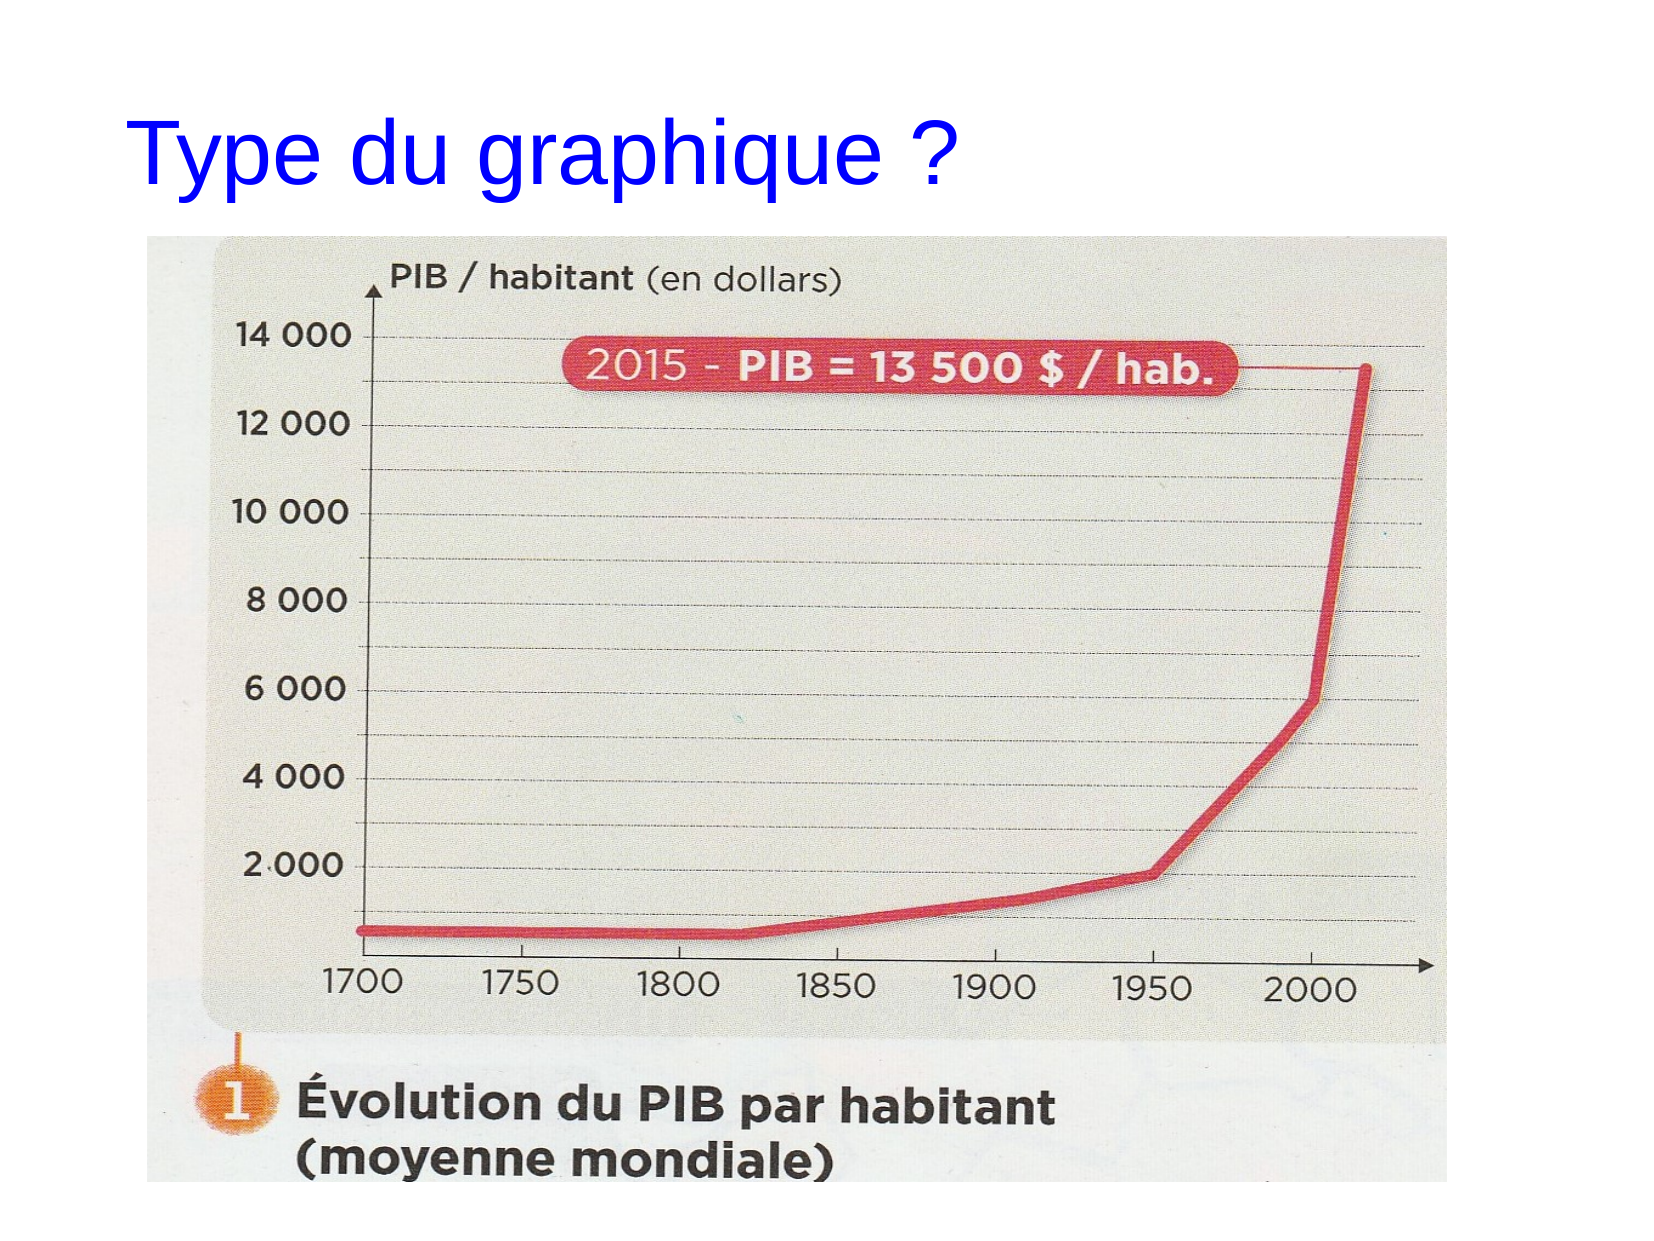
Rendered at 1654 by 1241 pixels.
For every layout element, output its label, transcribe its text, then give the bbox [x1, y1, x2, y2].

picture [147, 236, 1447, 1182]
title Type du graphique ? [82, 49, 1004, 257]
